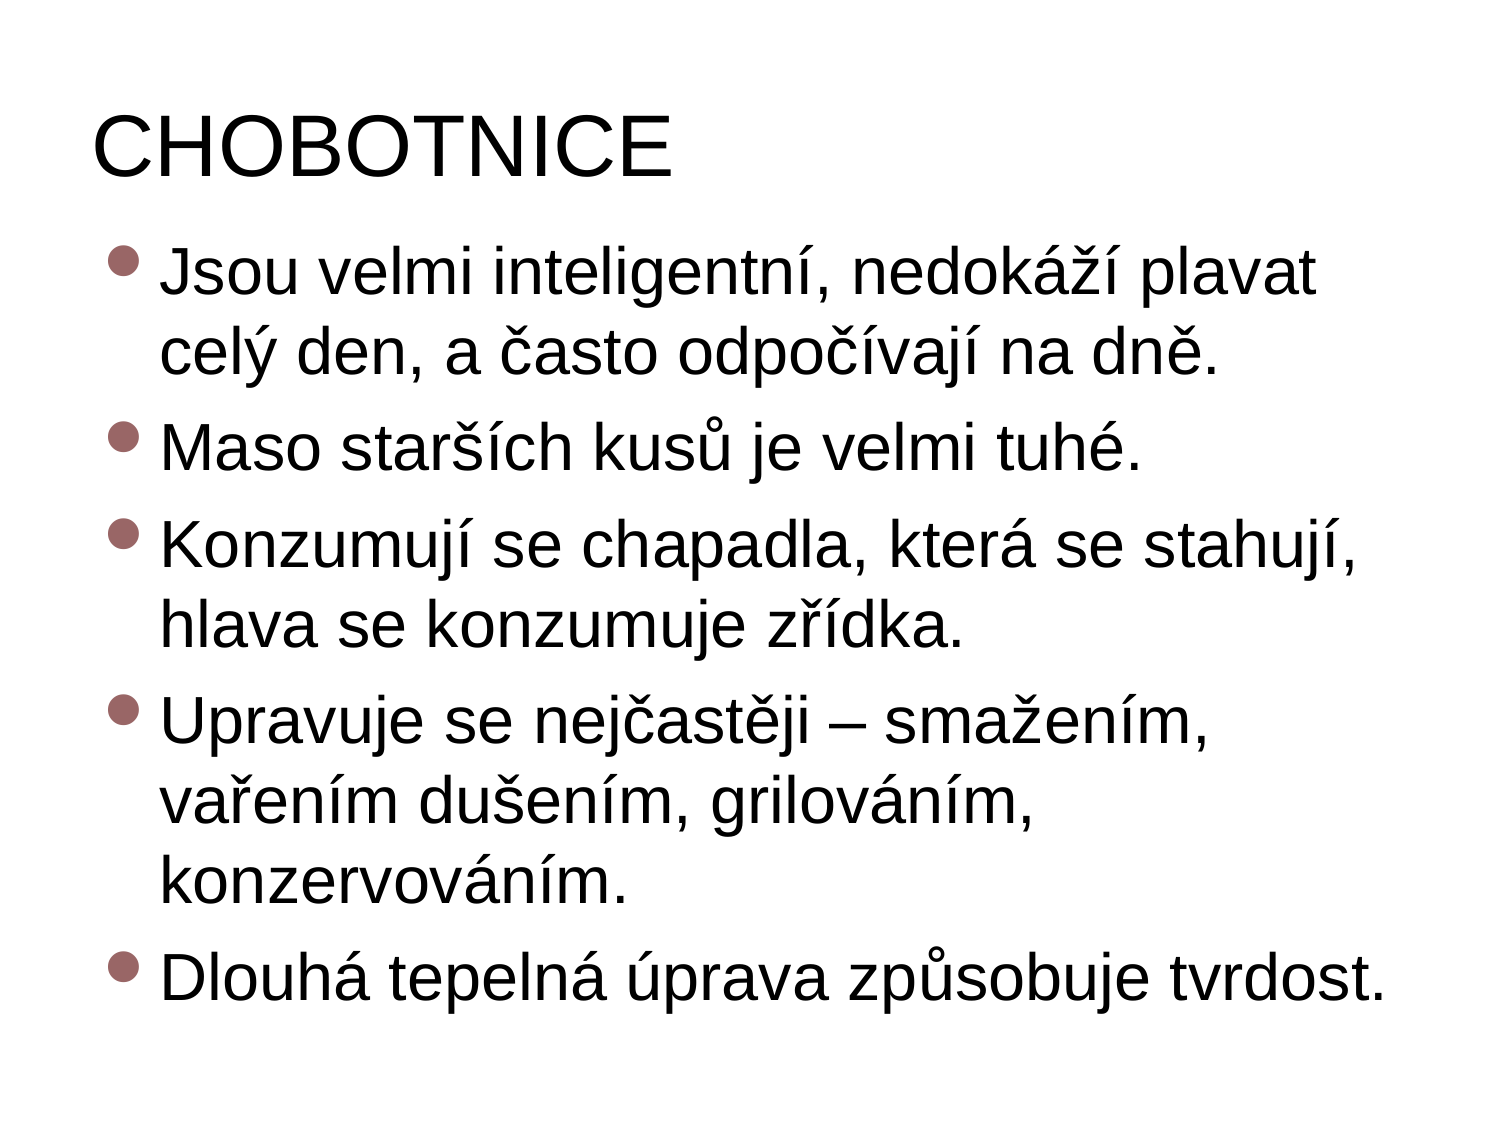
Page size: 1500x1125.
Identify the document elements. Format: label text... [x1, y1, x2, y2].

list Jsou velmi inteligentní, nedokáží plavat celý den, a často odpočívají na dně. Maso starších kusů je velmi tuhé. Konzumují se chapadla, která se stahují, hlava se konzumuje zřídka. Upravuje se nejčastěji – smažením, vařením dušením, grilováním, konzervováním. Dlouhá tepelná úprava způsobuje tvrdost. [88, 220, 1453, 1071]
title CHOBOTNICE [76, 66, 1392, 217]
